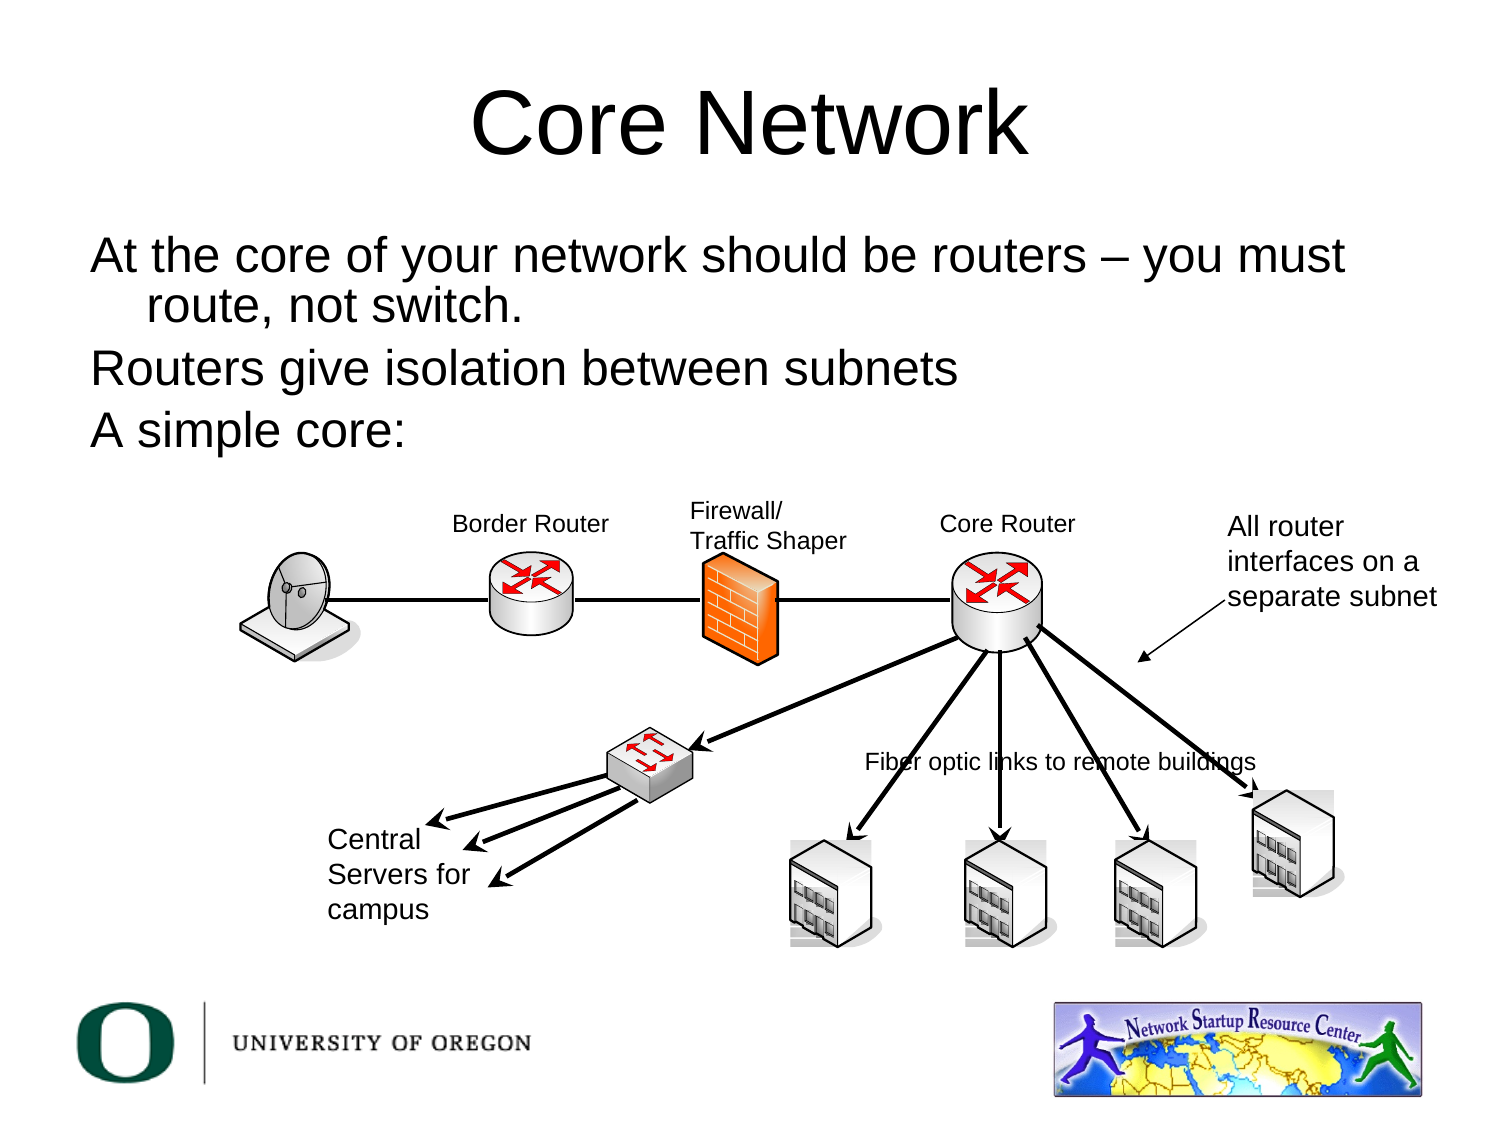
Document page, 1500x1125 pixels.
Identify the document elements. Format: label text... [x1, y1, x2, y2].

text_box All router interfaces on a separate subnet [1212, 499, 1476, 621]
text_box Core Router [924, 500, 1113, 546]
chart [604, 725, 696, 826]
text_box Border Router [437, 500, 651, 546]
chart [1112, 837, 1209, 951]
text_box [950, 549, 1045, 656]
chart [1250, 787, 1347, 901]
text_box Fiber optic links to remote buildings [849, 737, 1288, 783]
picture [1050, 999, 1426, 1100]
title Core Network [75, 45, 1426, 201]
chart [487, 549, 576, 638]
text_box Firewall/ Traffic Shaper [674, 487, 863, 563]
picture [62, 998, 546, 1088]
chart [699, 563, 782, 668]
chart [962, 837, 1059, 951]
list At the core of your network should be routers – you must route, not switch. Routers give isolation between subnets A simple core: [74, 224, 1463, 548]
text_box Central Servers for campus [312, 812, 501, 933]
text_box [237, 549, 363, 665]
chart [787, 837, 884, 951]
